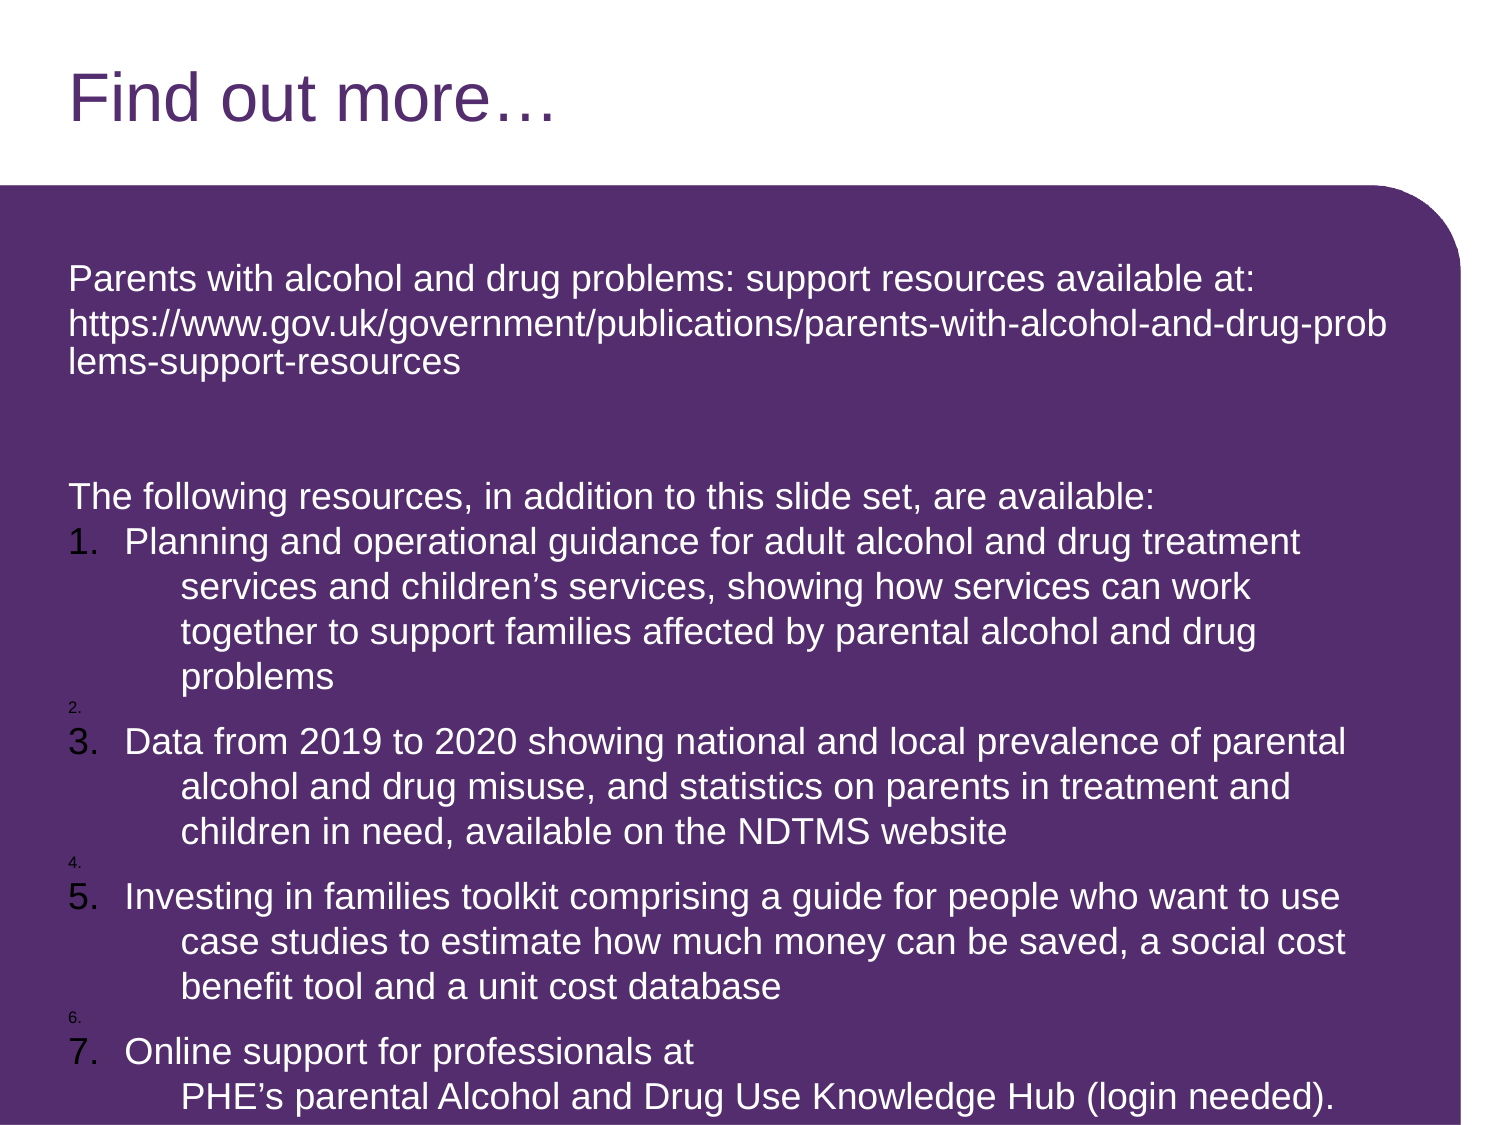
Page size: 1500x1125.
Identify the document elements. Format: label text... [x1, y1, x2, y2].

picture [0, 0, 1500, 1125]
text_box Parents with alcohol and drug problems: support resources available at: https://www.gov.uk/government/publications/parents-with-alcohol-and-drug-problems-support-resources The following resources, in addition to this slide set, are available: Planning and operational guidance for adult alcohol and drug treatment services and children’s services, showing how services can work together to support families affected by parental alcohol and drug problems Data from 2019 to 2020 showing national and local prevalence of parental alcohol and drug misuse, and statistics on parents in treatment and children in need, available on the NDTMS website Investing in families toolkit comprising a guide for people who want to use case studies to estimate how much money can be saved, a social cost benefit tool and a unit cost database Online support for professionals at PHE’s parental Alcohol and Drug Use Knowledge Hub (login needed). Join the group to keep up to date on policies, webinars, research and other publications and events on the topic. [53, 247, 1408, 1125]
title Find out more… [53, 40, 1347, 159]
